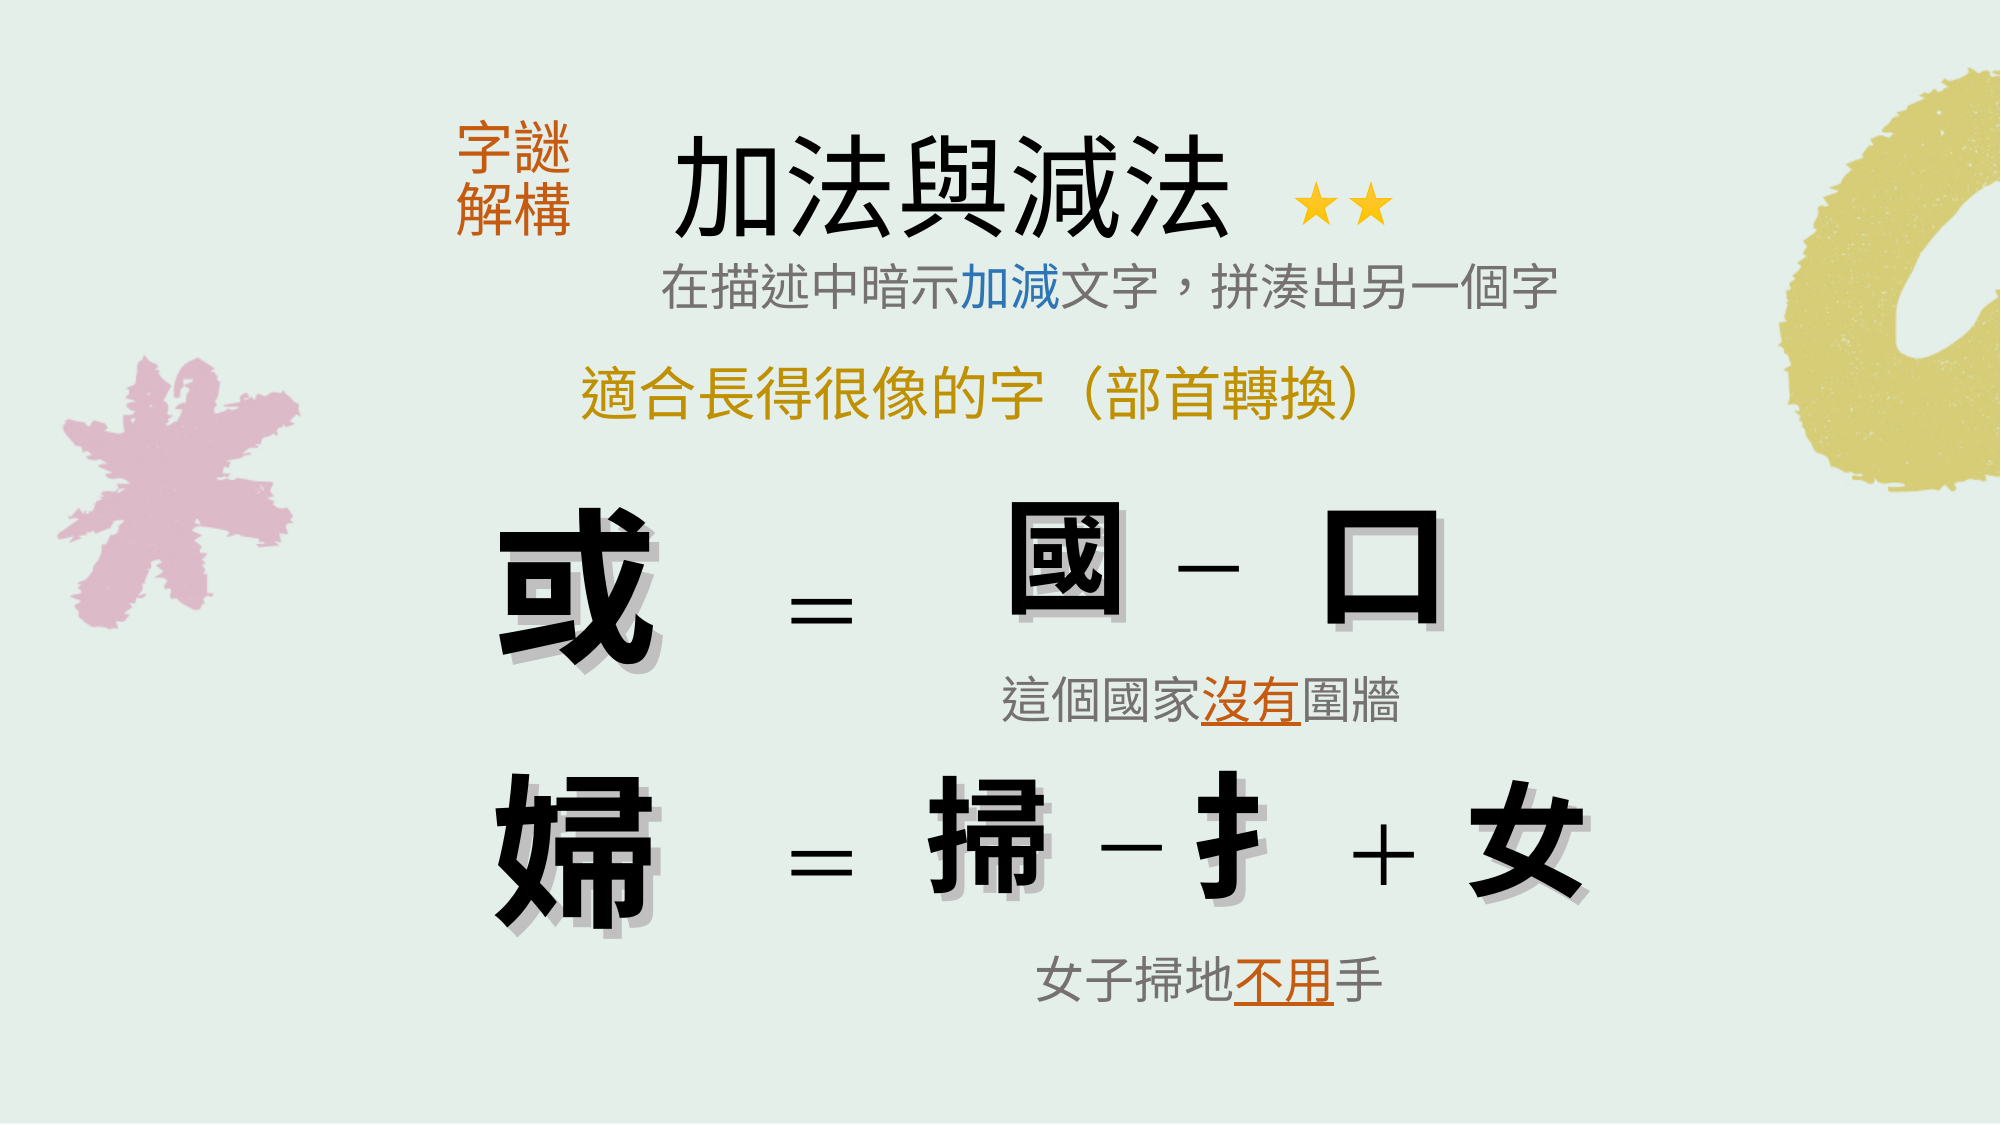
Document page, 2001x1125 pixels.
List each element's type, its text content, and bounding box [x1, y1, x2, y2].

text_box 在描述中暗示加減文字，拼湊出另一個字 [532, 247, 1689, 323]
text_box 女 [1393, 771, 1661, 936]
picture [0, 0, 2000, 1125]
text_box 婦 [441, 763, 709, 988]
text_box 這個國家沒有圍牆 [861, 661, 1541, 736]
text_box [1350, 183, 1392, 224]
text_box 口 [1248, 488, 1516, 734]
text_box 女子掃地不用手 [869, 941, 1549, 1016]
text_box ＝ [737, 804, 854, 919]
text_box 加法與減法 [611, 109, 1296, 247]
text_box 適合長得很像的字（部首轉換） [534, 349, 1443, 435]
text_box [1296, 182, 1337, 224]
text_box 國 [932, 488, 1200, 734]
title 字謎 解構 [401, 94, 626, 270]
text_box 或 [441, 498, 709, 744]
text_box 掃 [854, 766, 1122, 940]
text_box － [1124, 510, 1248, 625]
text_box ＋ [1299, 796, 1393, 911]
text_box 扌 [1124, 763, 1392, 949]
text_box ＝ [737, 552, 907, 668]
text_box － [1047, 788, 1217, 903]
